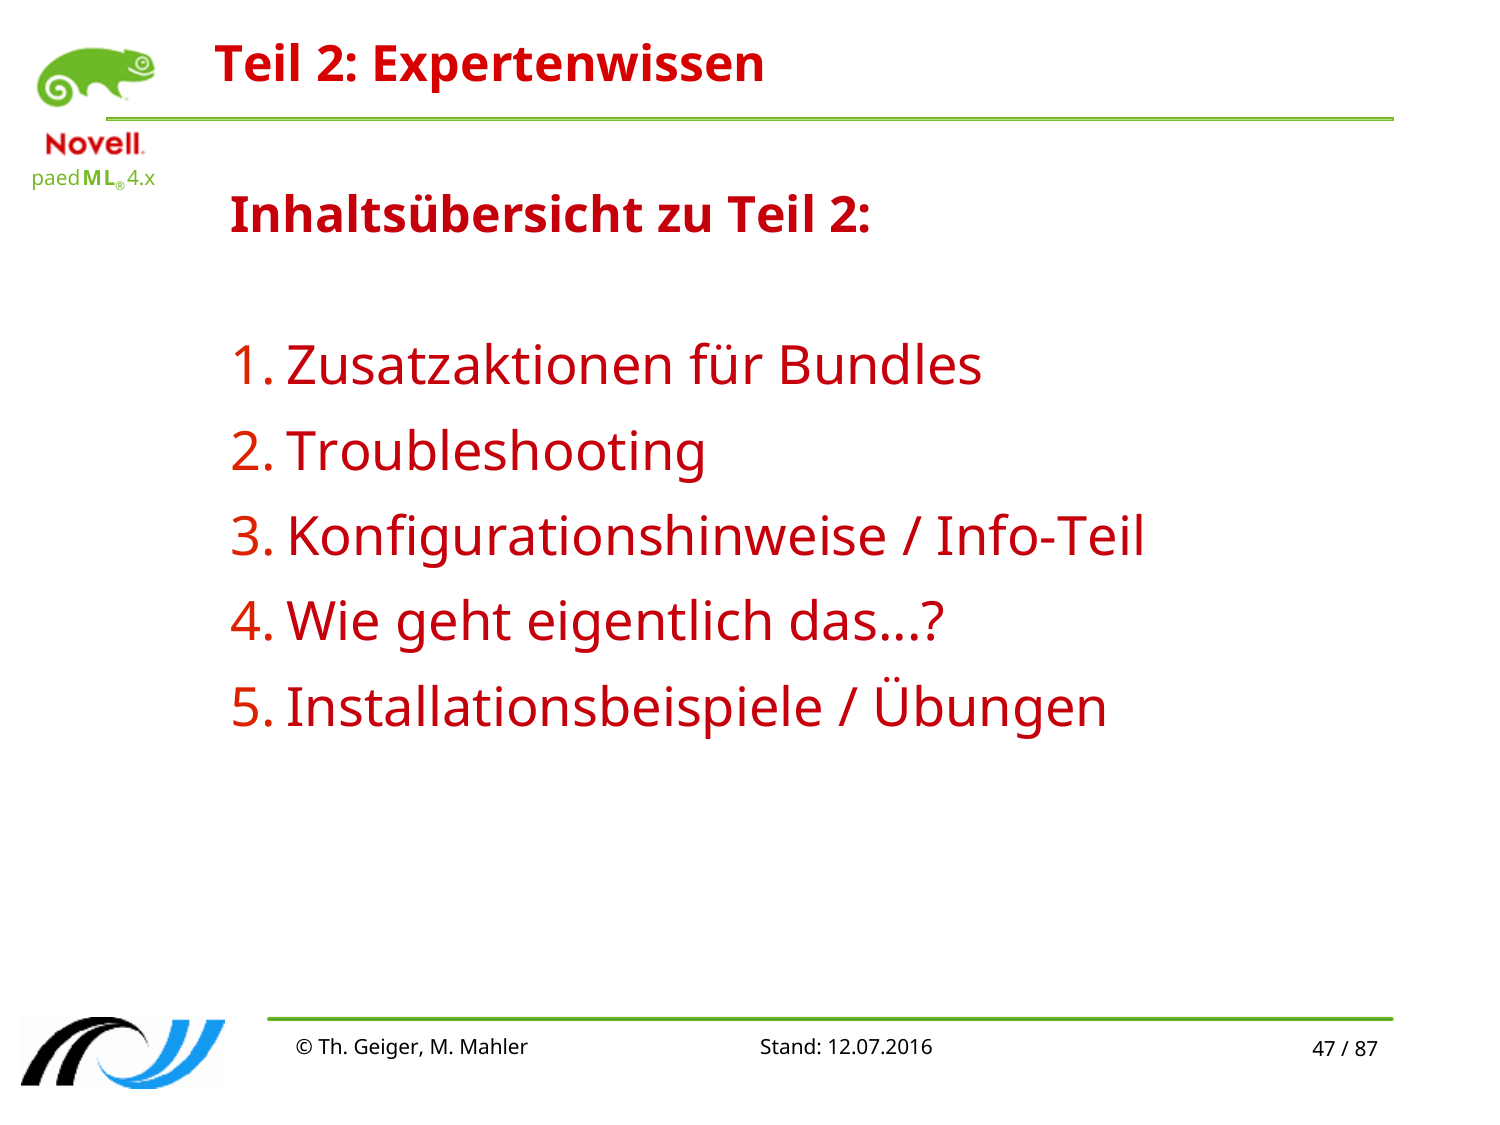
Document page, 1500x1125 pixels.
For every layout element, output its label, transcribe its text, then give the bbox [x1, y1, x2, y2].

list Inhaltsübersicht zu Teil 2: Zusatzaktionen für Bundles Troubleshooting Konfigurationshinweise / Info-Teil Wie geht eigentlich das...? Installationsbeispiele / Übungen [230, 178, 1388, 832]
title Teil 2: Expertenwissen [214, 16, 1393, 108]
picture [21, 1017, 225, 1089]
picture [24, 32, 167, 175]
